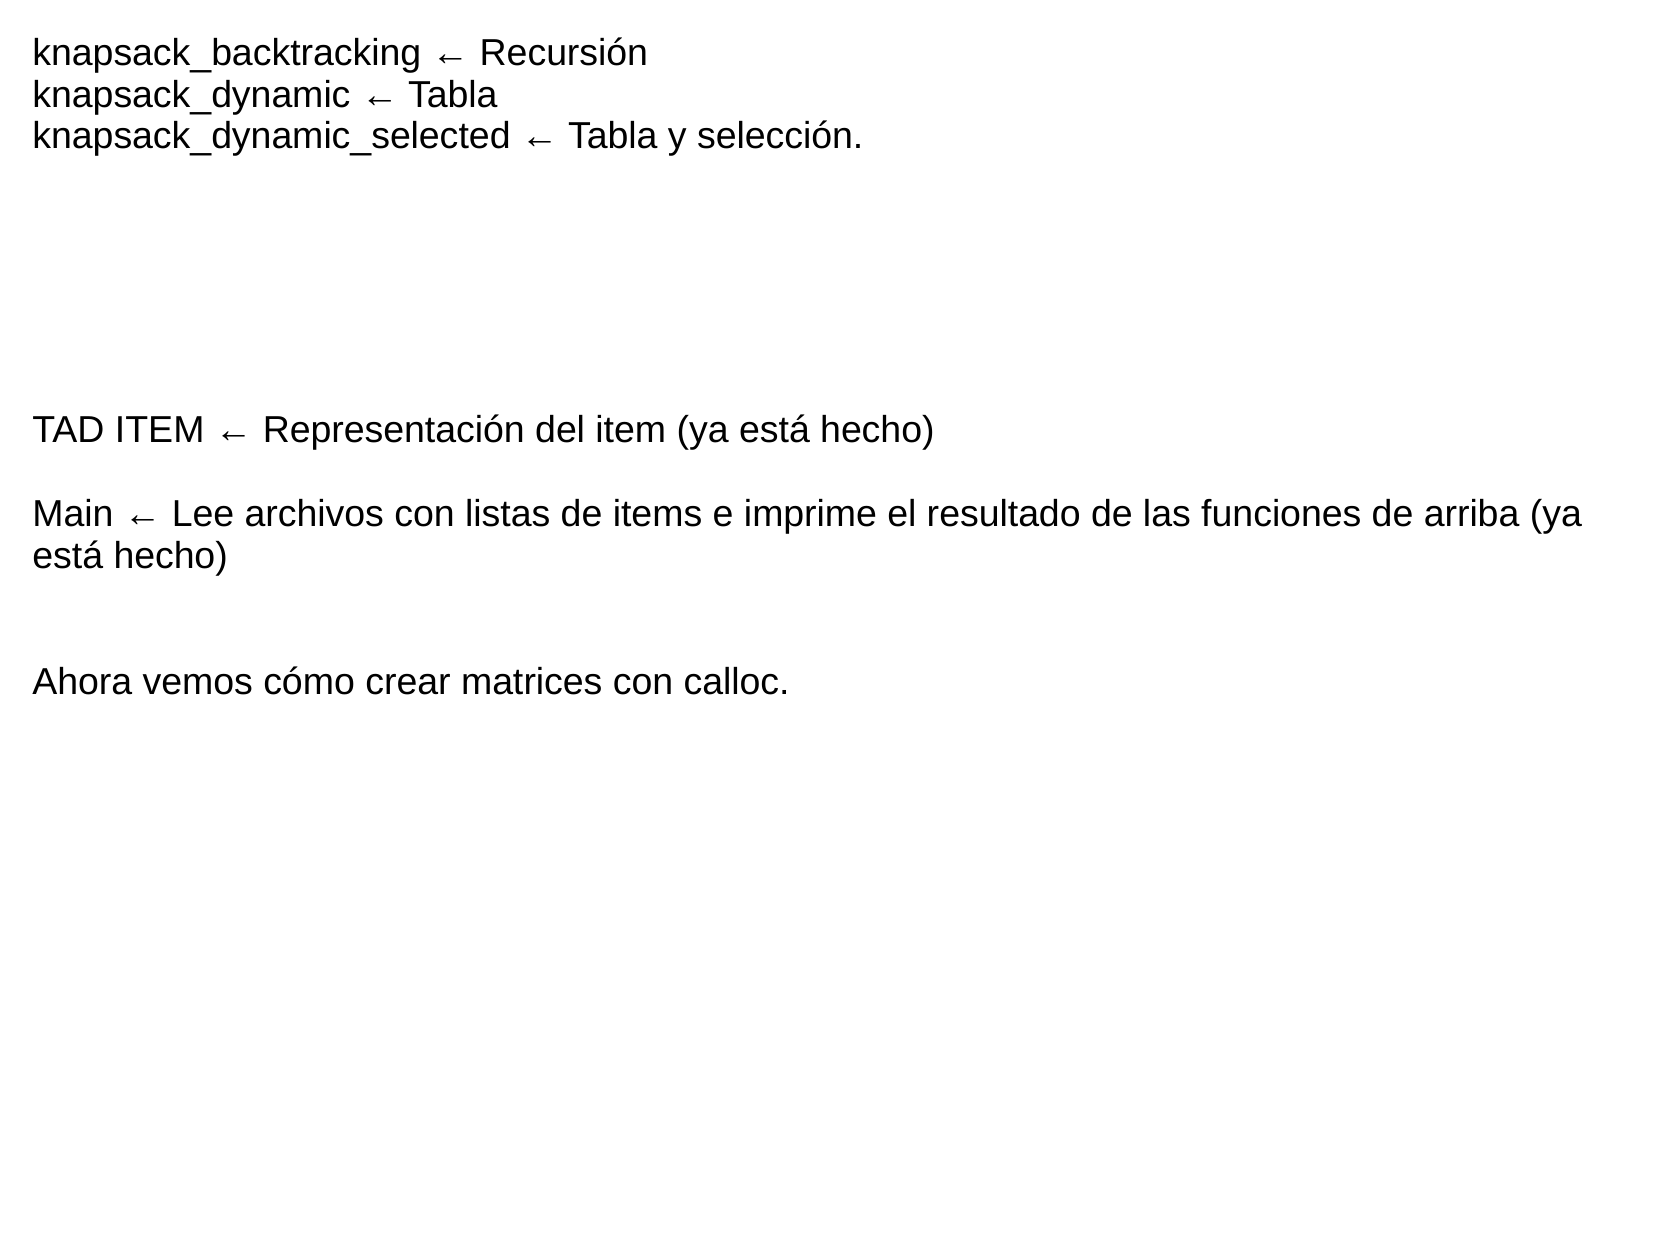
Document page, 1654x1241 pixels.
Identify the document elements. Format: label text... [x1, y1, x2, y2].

text_box knapsack_backtracking ← Recursión knapsack_dynamic ← Tabla knapsack_dynamic_selected ← Tabla y selección. TAD ITEM ← Representación del item (ya está hecho) Main ← Lee archivos con listas de items e imprime el resultado de las funciones de arriba (ya está hecho) Ahora vemos cómo crear matrices con calloc. [17, 23, 1648, 1131]
